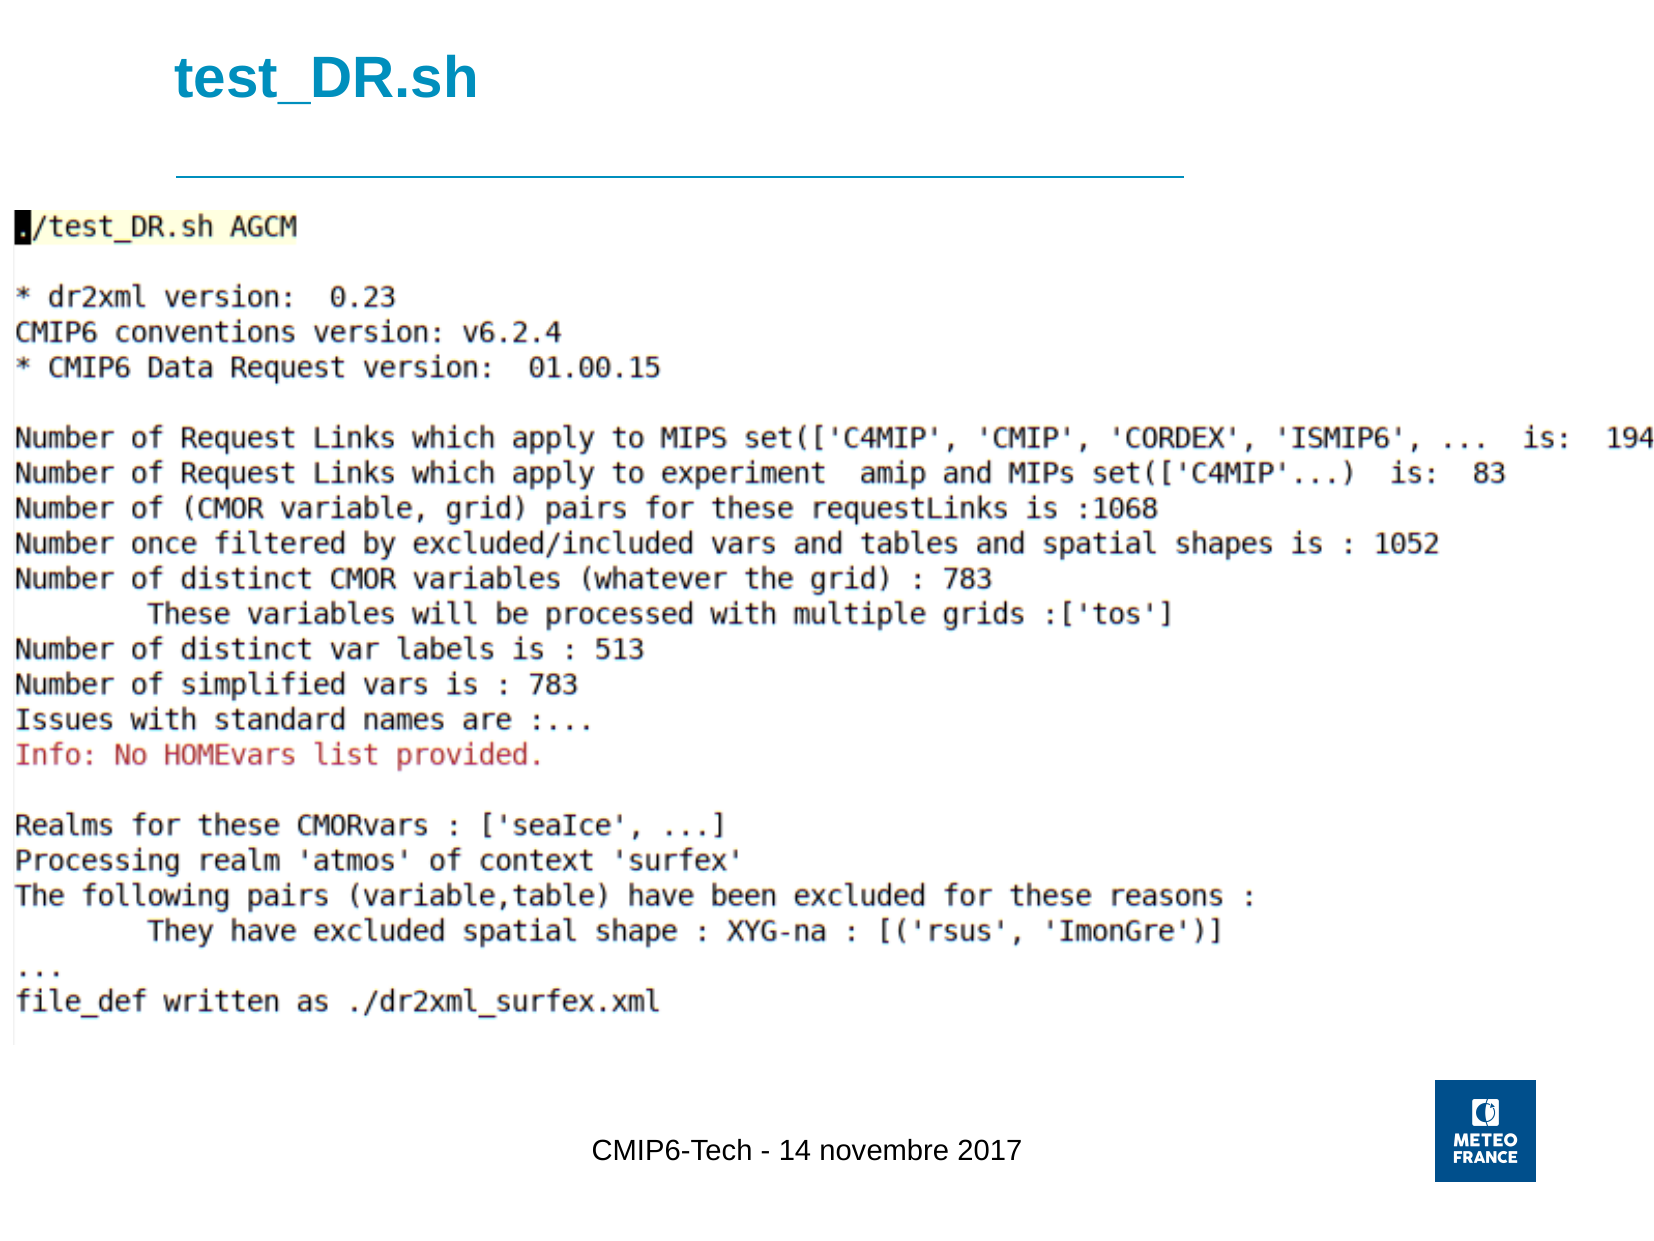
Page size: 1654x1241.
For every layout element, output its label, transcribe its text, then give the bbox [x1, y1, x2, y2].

title test_DR.sh [174, 0, 1654, 156]
picture [1435, 1080, 1536, 1182]
picture [13, 210, 1654, 1045]
